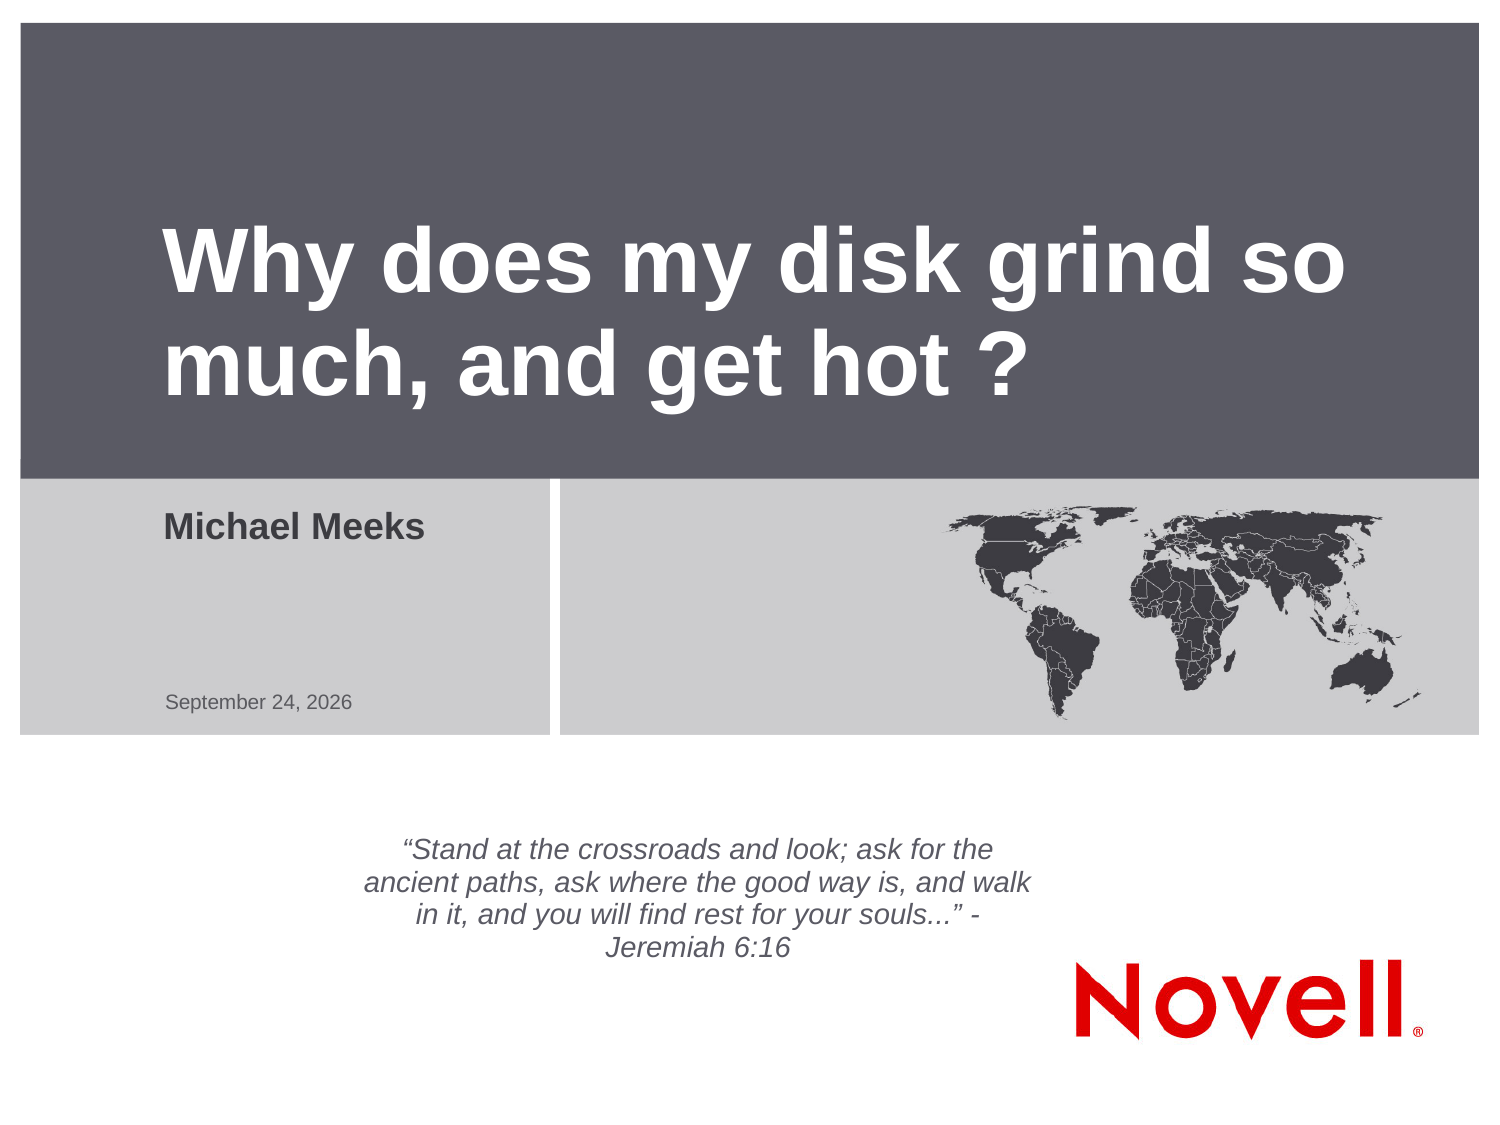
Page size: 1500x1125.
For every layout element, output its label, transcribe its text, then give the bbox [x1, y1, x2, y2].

picture [1066, 951, 1430, 1047]
picture [560, 479, 1479, 735]
text_box “Stand at the crossroads and look; ask for the ancient paths, ask where the good way is, and walk in it, and you will find rest for your souls...” - Jeremiah 6:16 [358, 832, 1038, 1012]
picture [20, 479, 550, 735]
title Why does my disk grind so much, and get hot ? [162, 164, 1476, 415]
list Michael Meeks [163, 501, 559, 672]
